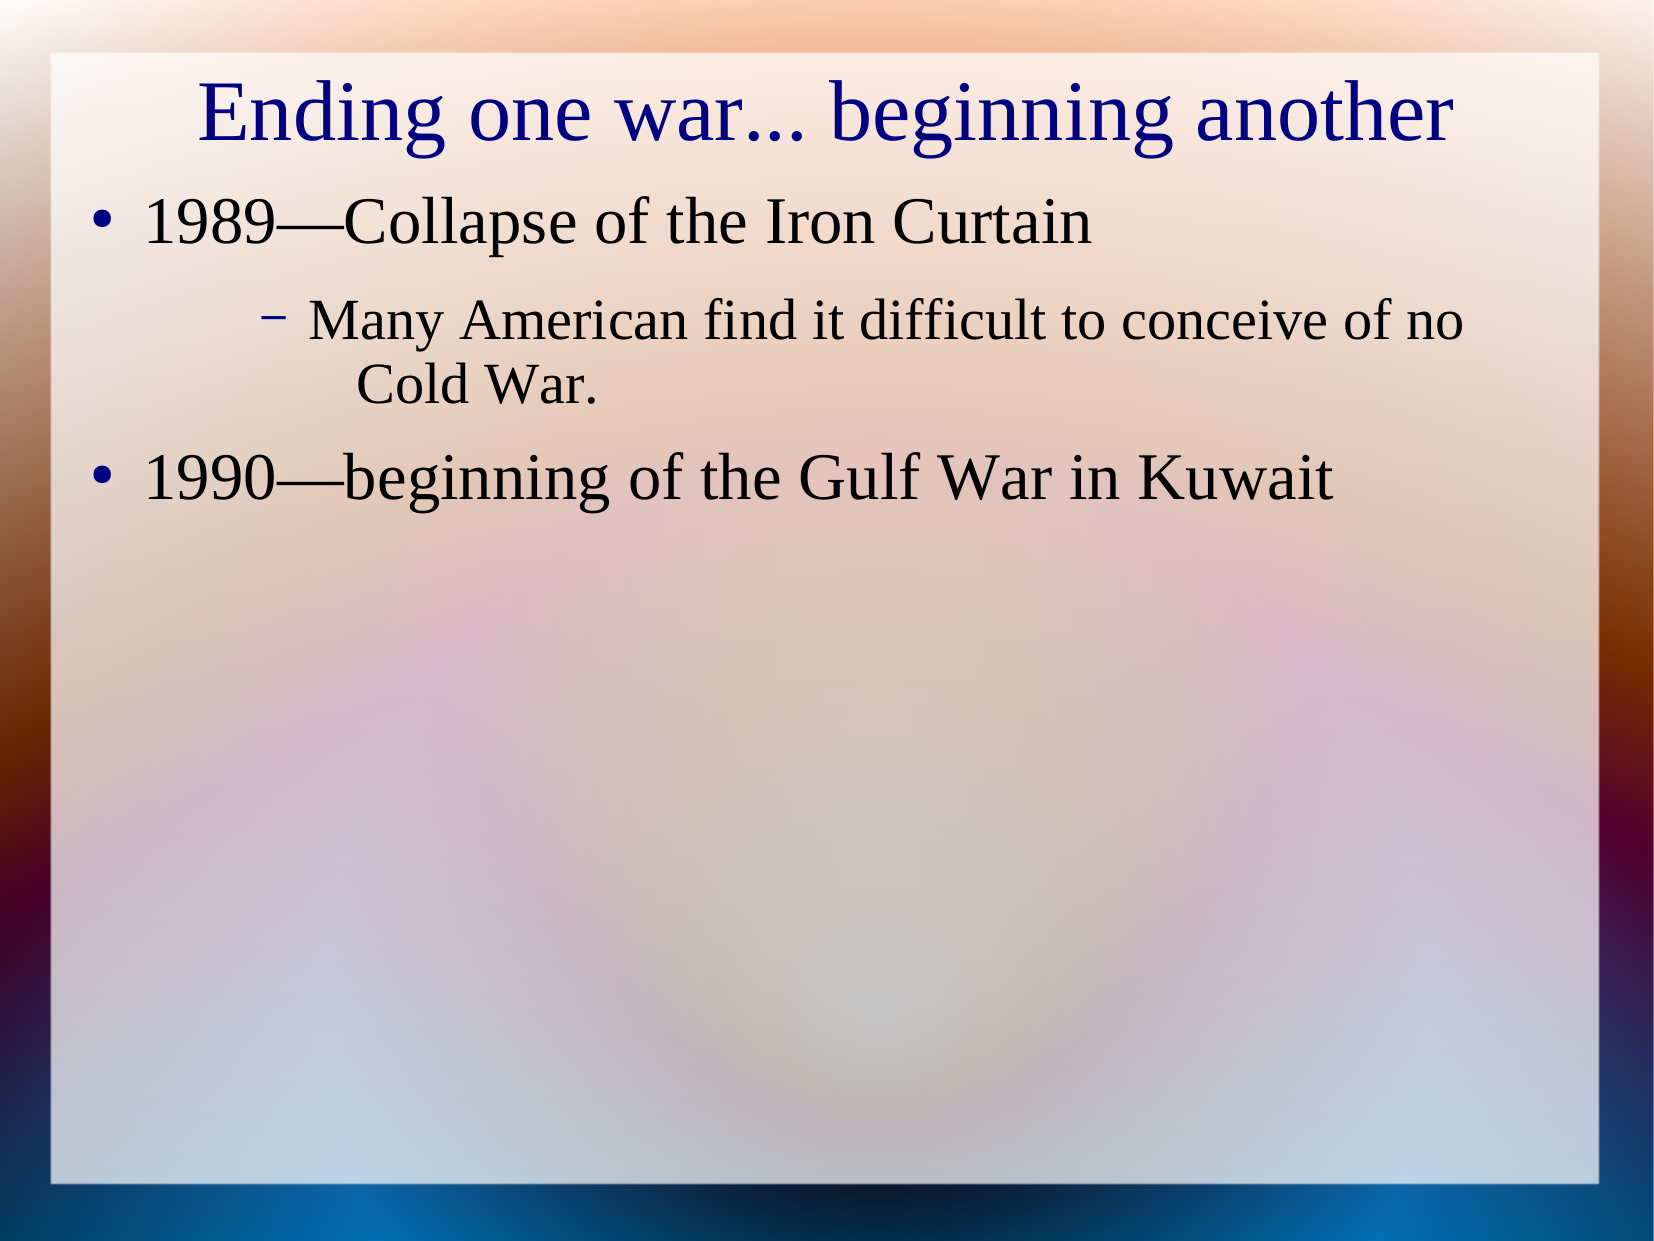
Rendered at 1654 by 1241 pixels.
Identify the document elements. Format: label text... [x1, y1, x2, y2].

picture [0, 0, 1654, 1241]
list 1989—Collapse of the Iron Curtain Many American find it difficult to conceive of no Cold War. 1990—beginning of the Gulf War in Kuwait [72, 183, 1561, 927]
title Ending one war... beginning another [82, 8, 1571, 216]
